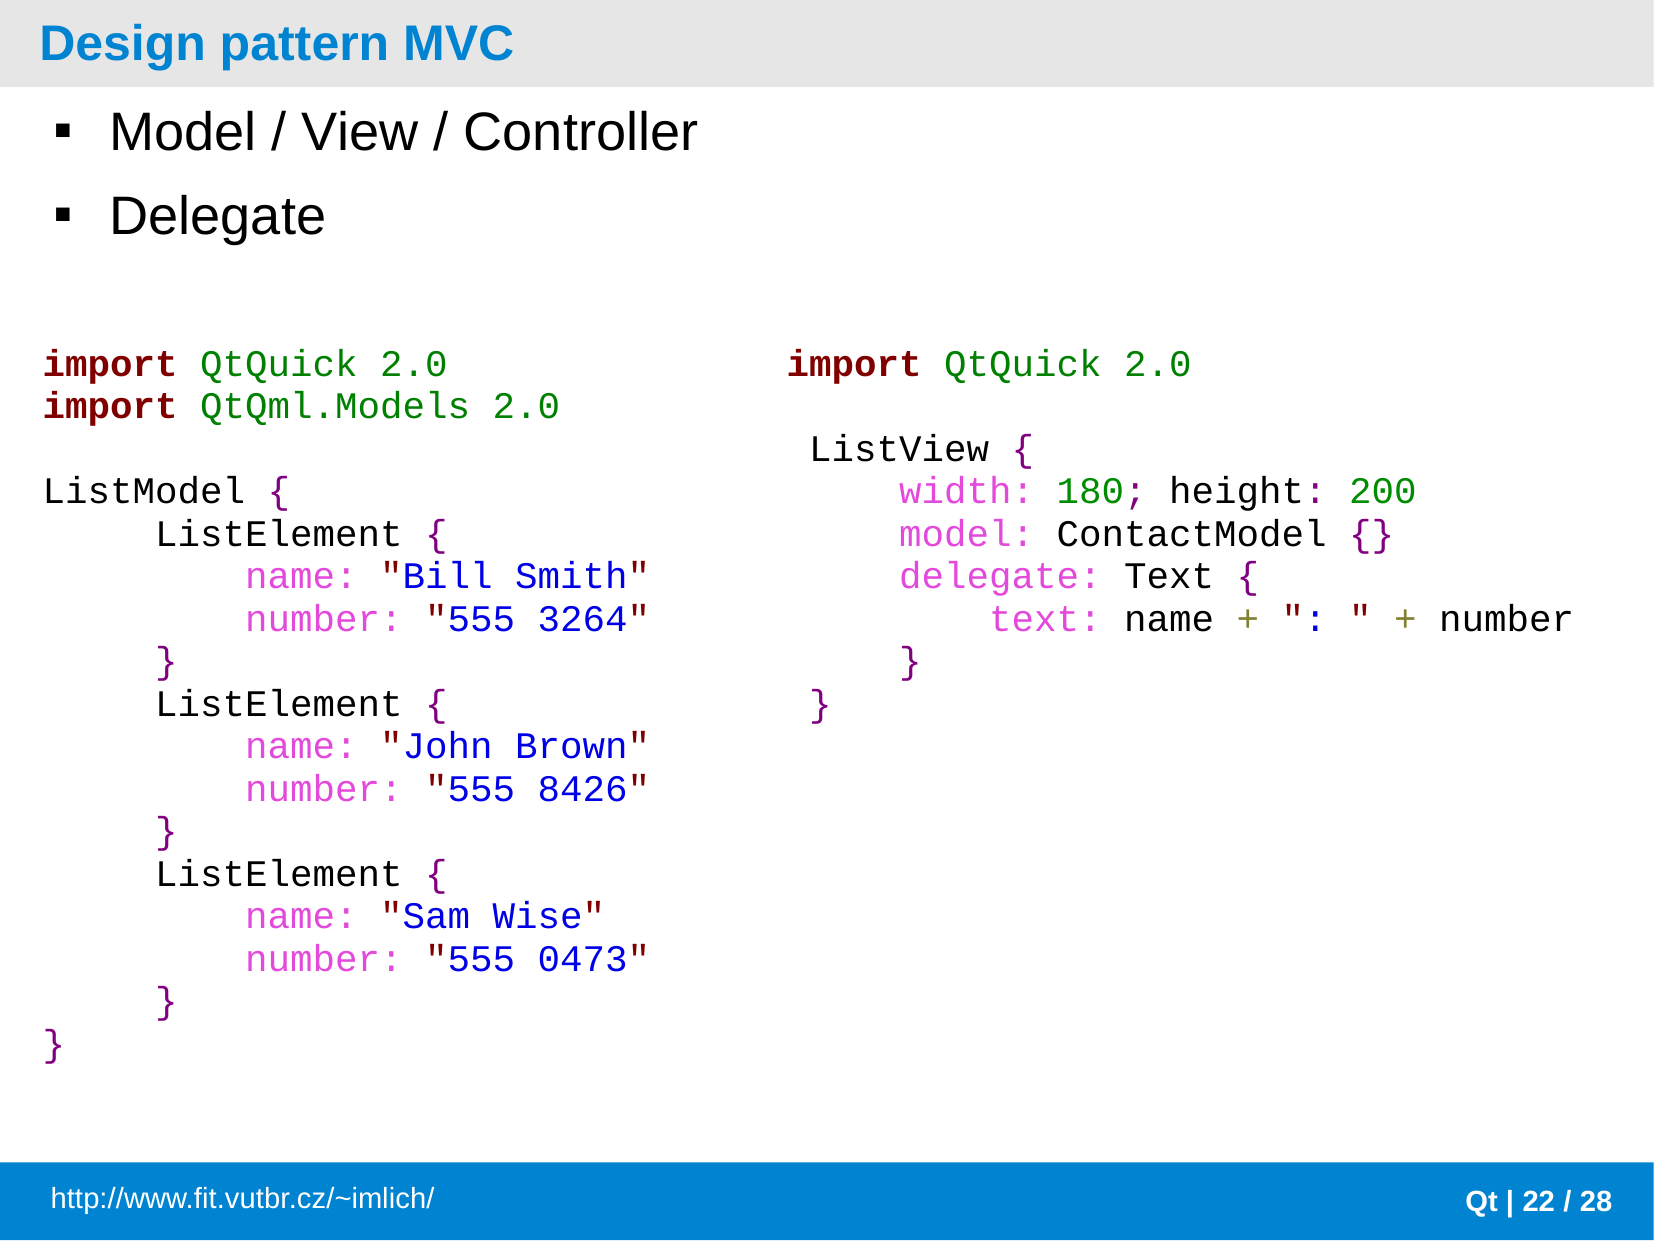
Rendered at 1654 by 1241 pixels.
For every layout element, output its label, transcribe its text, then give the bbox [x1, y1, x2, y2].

text_box import QtQuick 2.0 ListView { width: 180; height: 200 model: ContactModel {} delegate: Text { text: name + ": " + number } } [771, 337, 1629, 826]
title Design pattern MVC [39, 5, 1615, 81]
list Model / View / Controller Delegate [38, 101, 1616, 1126]
text_box import QtQuick 2.0 import QtQml.Models 2.0 ListModel { ListElement { name: "Bill Smith" number: "555 3264" } ListElement { name: "John Brown" number: "555 8426" } ListElement { name: "Sam Wise" number: "555 0473" } } [27, 337, 741, 1126]
